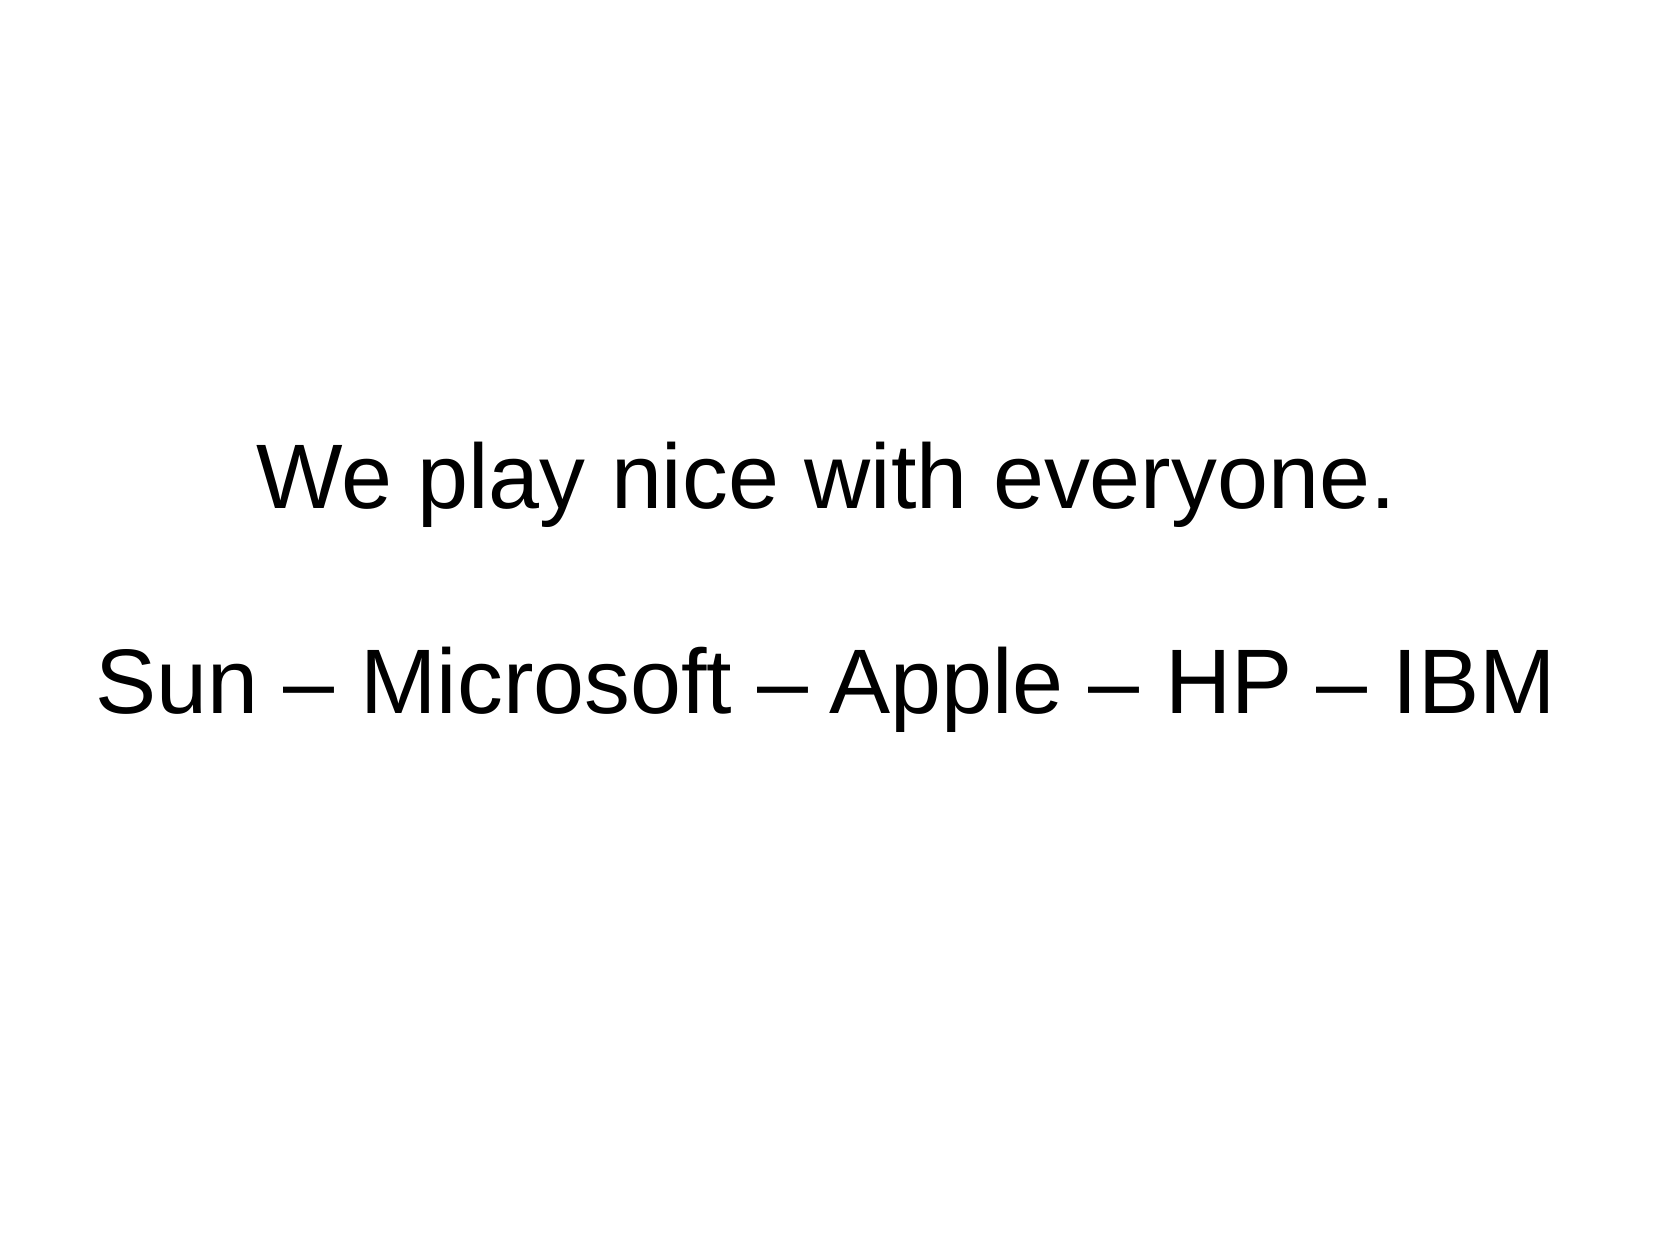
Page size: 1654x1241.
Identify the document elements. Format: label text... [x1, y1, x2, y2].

title We play nice with everyone. Sun – Microsoft – Apple – HP – IBM [82, 56, 1571, 1102]
